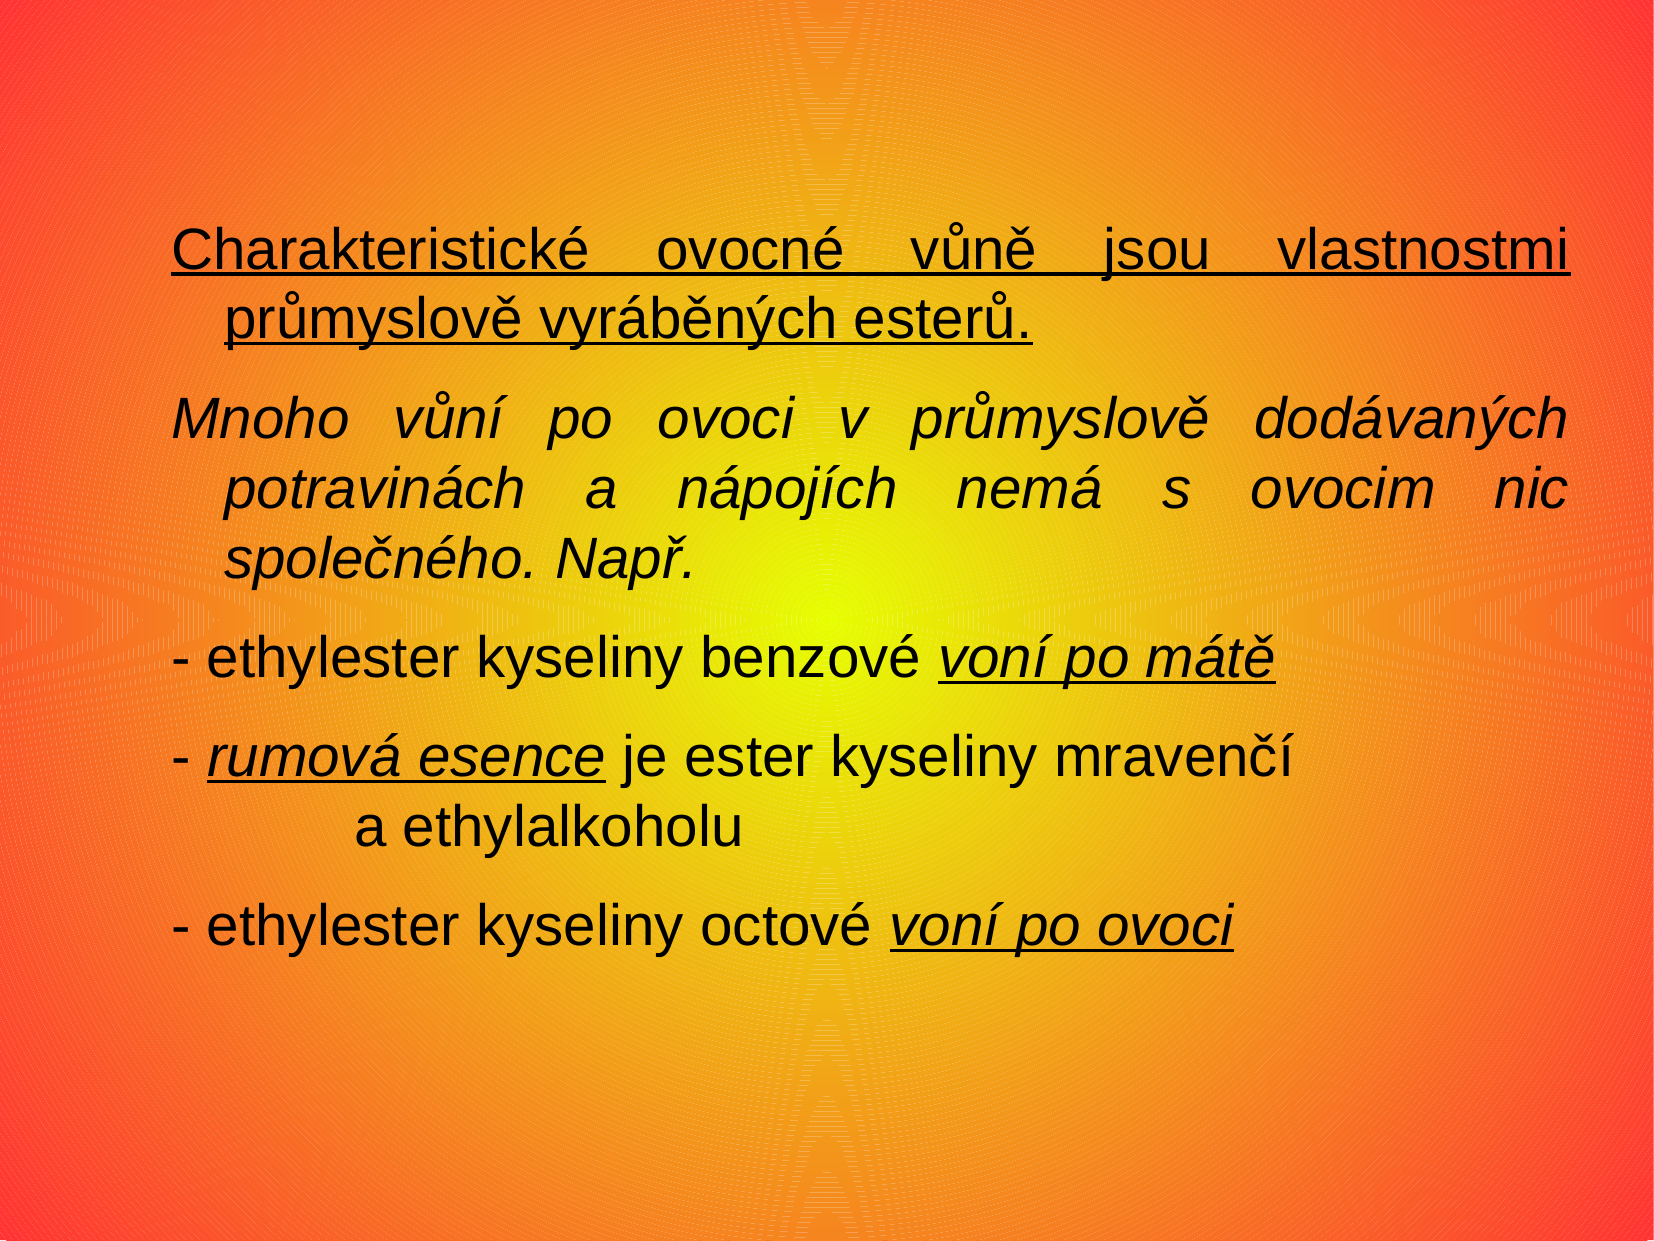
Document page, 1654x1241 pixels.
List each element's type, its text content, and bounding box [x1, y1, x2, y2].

list Charakteristické ovocné vůně jsou vlastnostmi průmyslově vyráběných esterů. Mnoho vůní po ovoci v průmyslově dodávaných potravinách a nápojích nemá s ovocim nic společného. Např. - ethylester kyseliny benzové voní po mátě - rumová esence je ester kyseliny mravenčí a ethylalkoholu - ethylester kyseliny octové voní po ovoci [82, 210, 1571, 1030]
